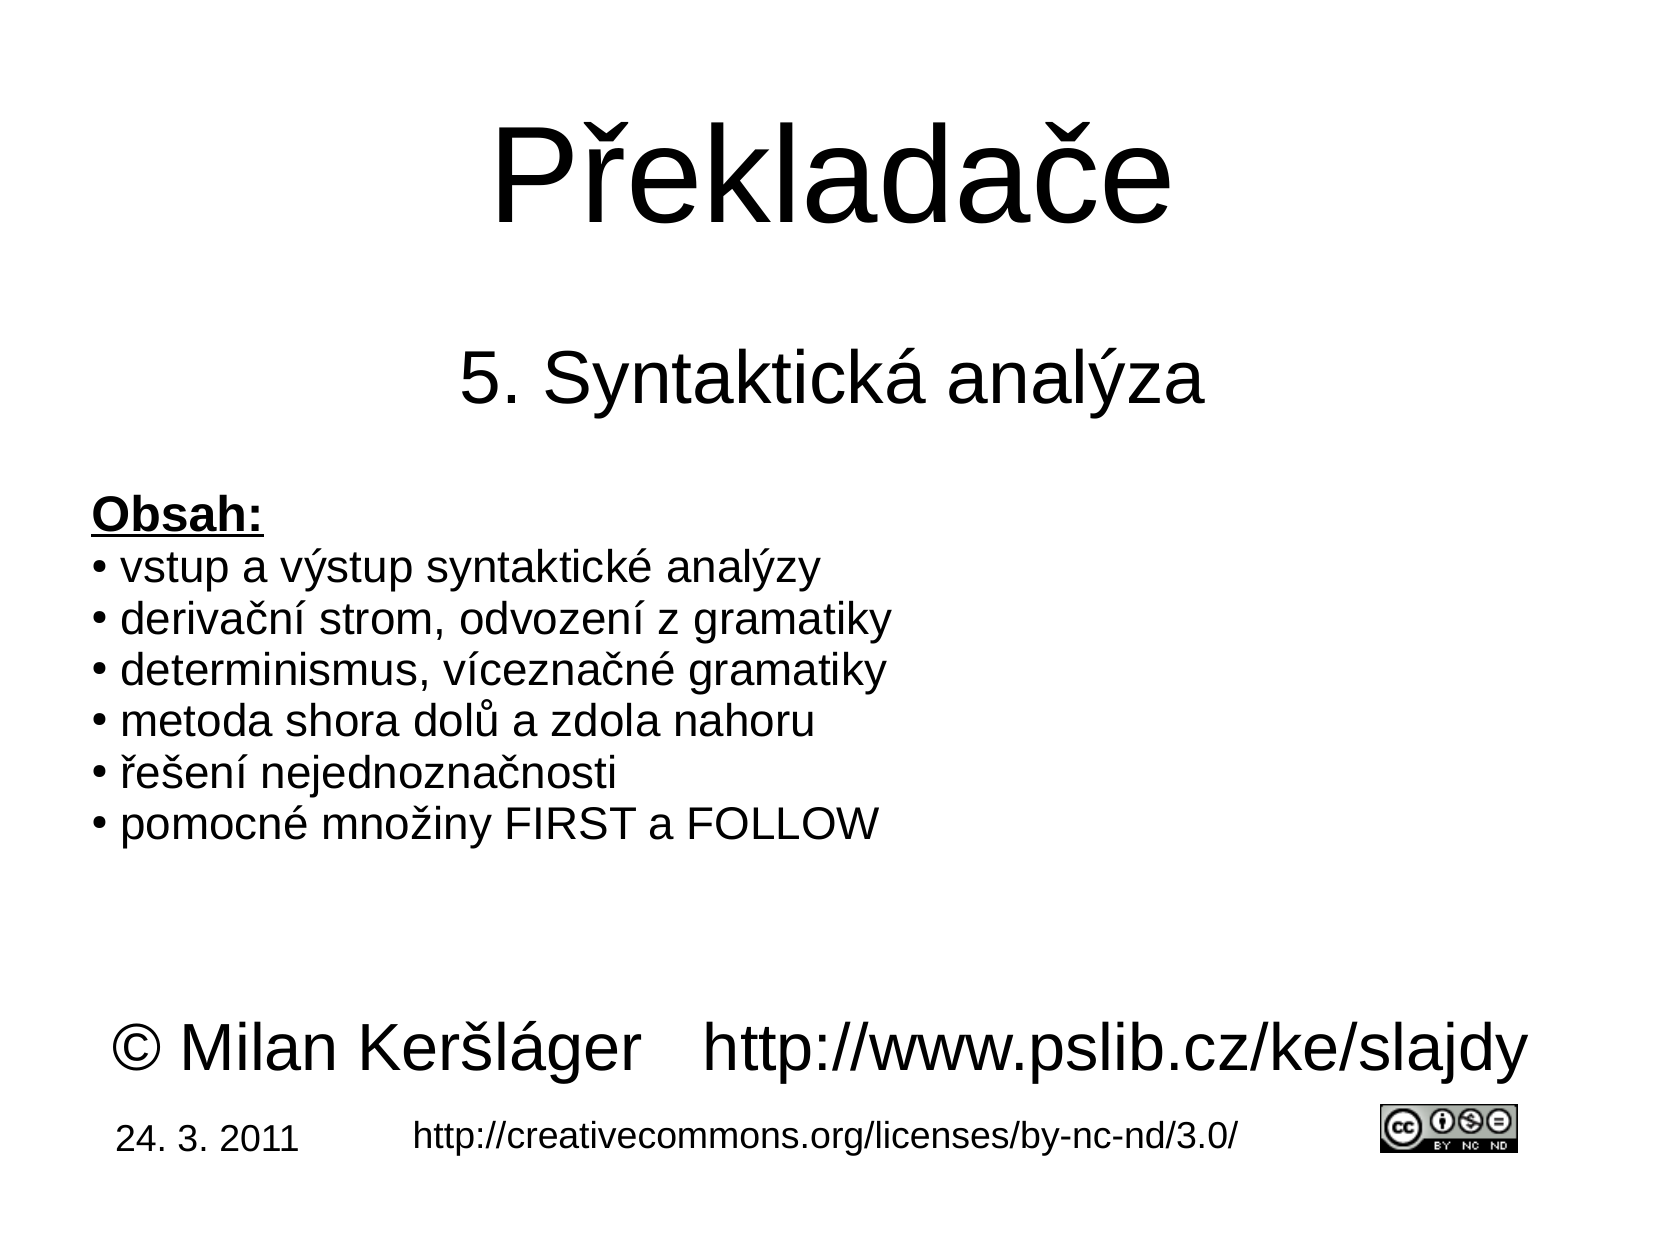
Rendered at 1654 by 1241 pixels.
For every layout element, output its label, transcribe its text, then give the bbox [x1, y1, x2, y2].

list © Milan Keršláger http://www.pslib.cz/ke/slajdy [76, 1009, 1565, 1087]
text_box 24.3.2011 [100, 1110, 337, 1168]
title Překladače 5. Syntaktická analýza [88, 56, 1577, 461]
picture [1380, 1104, 1518, 1153]
text_box http://creativecommons.org/licenses/by-nc-nd/3.0/ [339, 1107, 1313, 1165]
text_box Obsah: vstup a výstup syntaktické analýzy derivační strom, odvození z gramatiky determinismus, víceznačné gramatiky metoda shora dolů a zdola nahoru řešení nejednoznačnosti pomocné množiny FIRST a FOLLOW [76, 478, 1583, 857]
